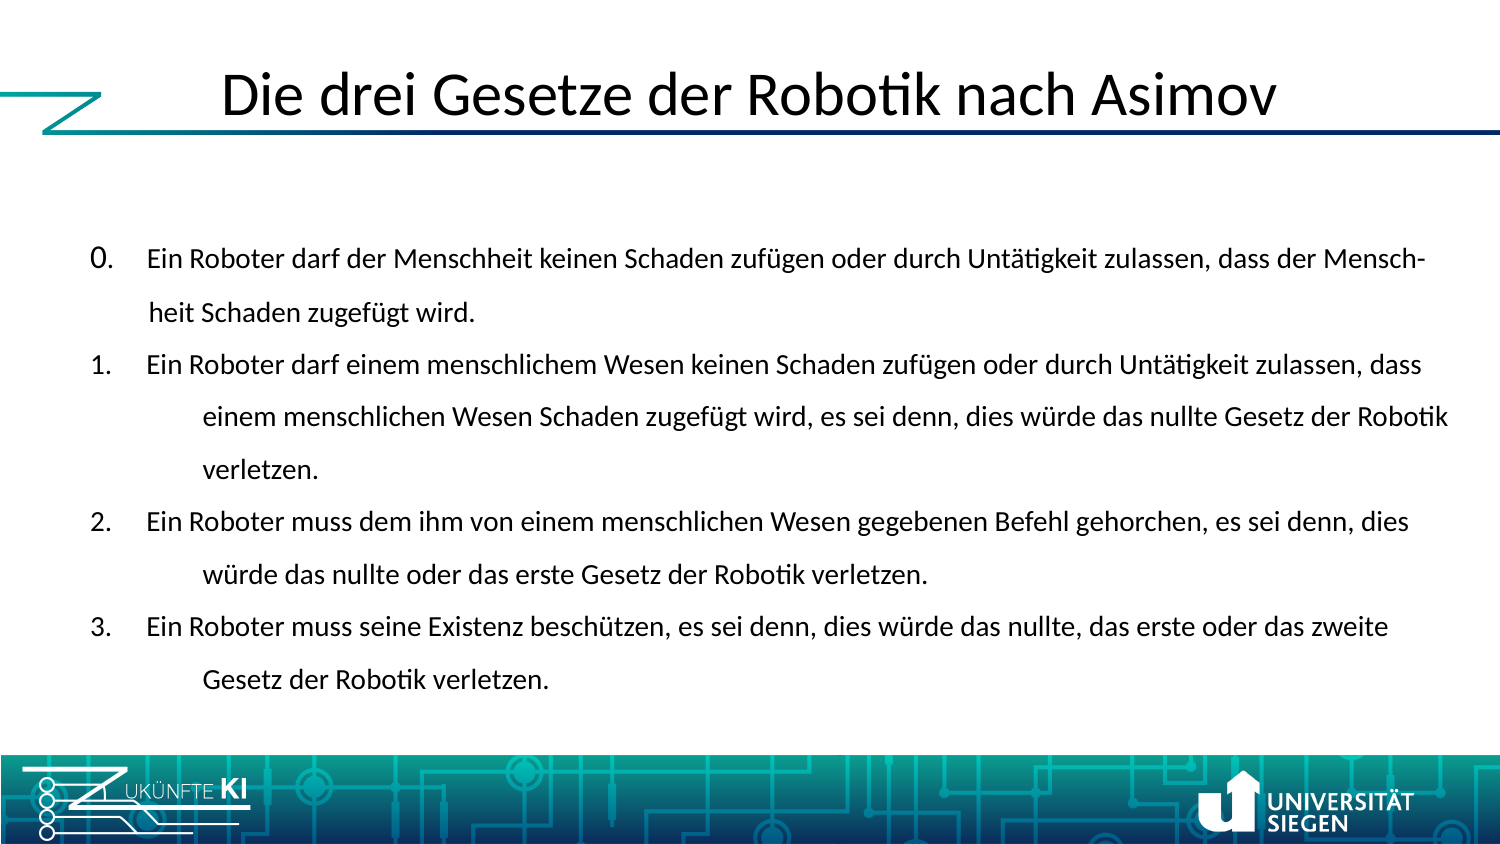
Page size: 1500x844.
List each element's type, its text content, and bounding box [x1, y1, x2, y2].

text_box 0. Ein Roboter darf der Menschheit keinen Schaden zufügen oder durch Untätigkeit zulassen, dass der Mensch- heit Schaden zugefügt wird. Ein Roboter darf einem menschlichem Wesen keinen Schaden zufügen oder durch Untätigkeit zulassen, dass einem menschlichen Wesen Schaden zugefügt wird, es sei denn, dies würde das nullte Gesetz der Robotik verletzen. Ein Roboter muss dem ihm von einem menschlichen Wesen gegebenen Befehl gehorchen, es sei denn, dies würde das nullte oder das erste Gesetz der Robotik verletzen. Ein Roboter muss seine Existenz beschützen, es sei denn, dies würde das nullte, das erste oder das zweite Gesetz der Robotik verletzen. [75, 208, 1474, 703]
title Die drei Gesetze der Robotik nach Asimov [75, 20, 1426, 161]
